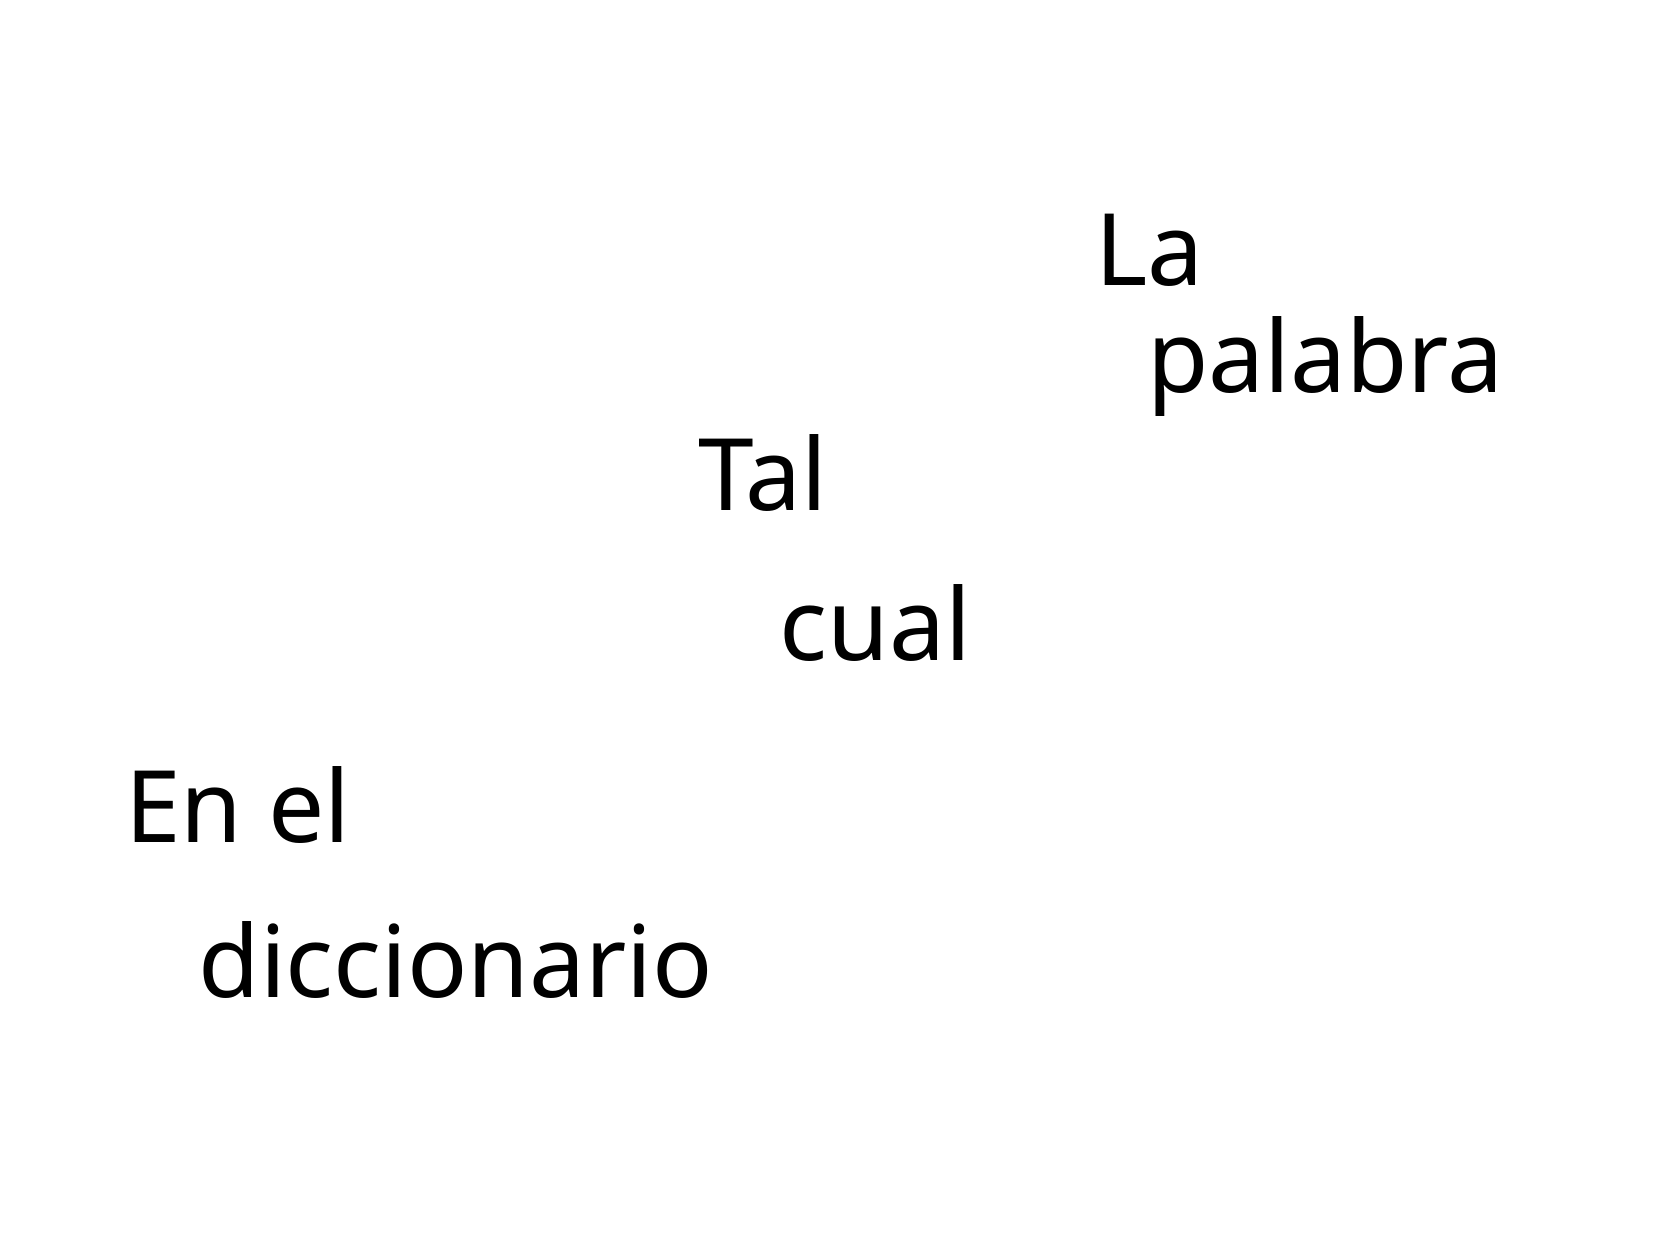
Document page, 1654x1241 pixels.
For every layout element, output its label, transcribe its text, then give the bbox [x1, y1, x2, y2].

title La [949, 150, 1351, 343]
title Tal [562, 375, 964, 568]
title cual [675, 525, 1076, 718]
title palabra [1125, 257, 1526, 451]
title diccionario [161, 862, 751, 1055]
title En el [37, 707, 439, 901]
